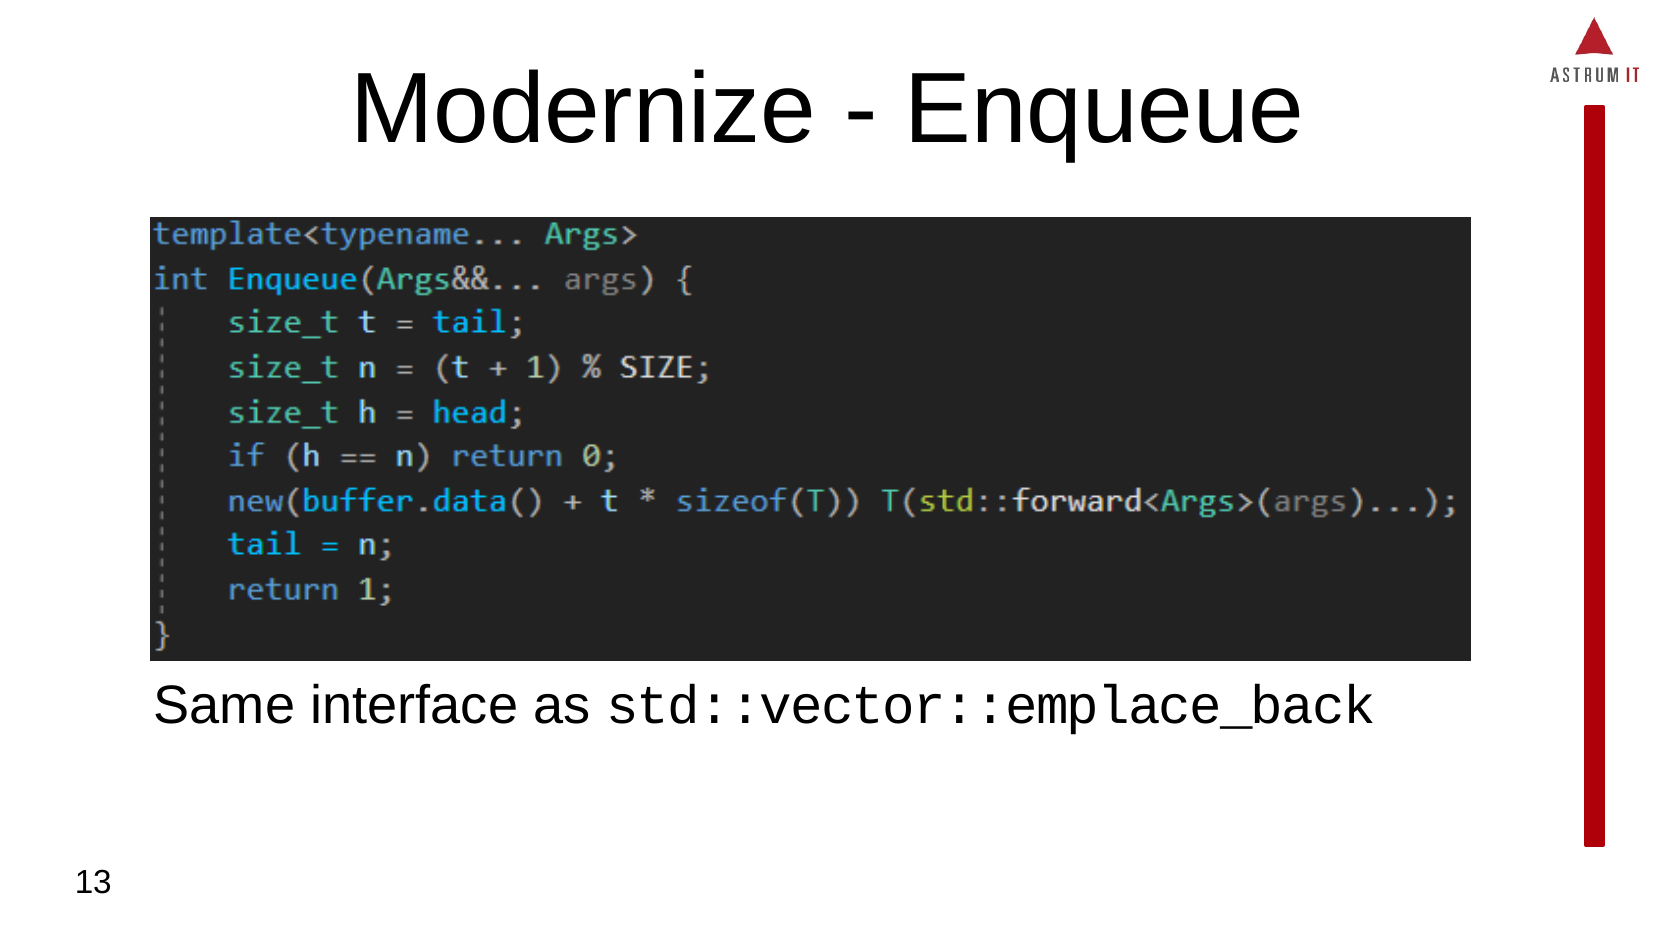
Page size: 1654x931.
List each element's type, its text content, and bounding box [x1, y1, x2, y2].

list Same interface as std::vector::emplace_back [82, 675, 1571, 757]
title Modernize - Enqueue [114, 30, 1541, 186]
picture [1550, 17, 1639, 82]
picture [150, 217, 1471, 661]
